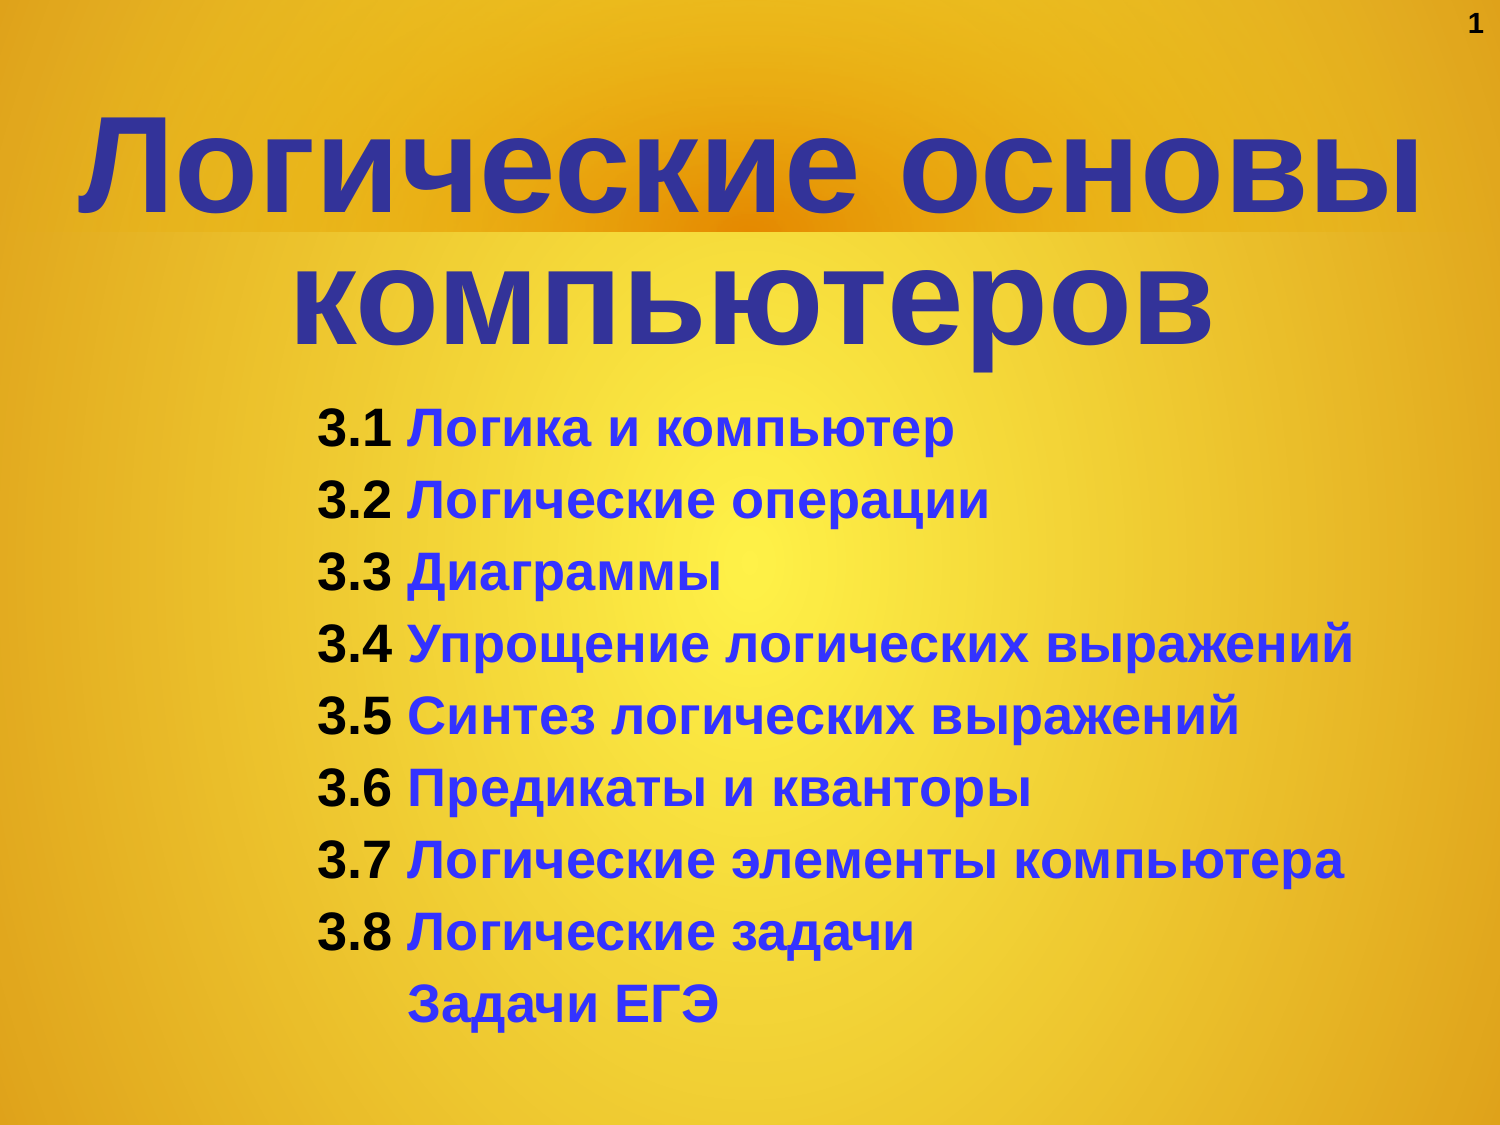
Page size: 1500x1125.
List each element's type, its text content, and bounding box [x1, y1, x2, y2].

title Логические основы компьютеров [37, 115, 1469, 363]
text_box <номер> [1148, 0, 1499, 75]
subtitle 3.1 Логика и компьютер 3.2 Логические операции 3.3 Диаграммы 3.4 Упрощение логических выражений 3.5 Синтез логических выражений 3.6 Предикаты и кванторы 3.7 Логические элементы компьютера 3.8 Логические задачи Задачи ЕГЭ [283, 392, 1378, 968]
